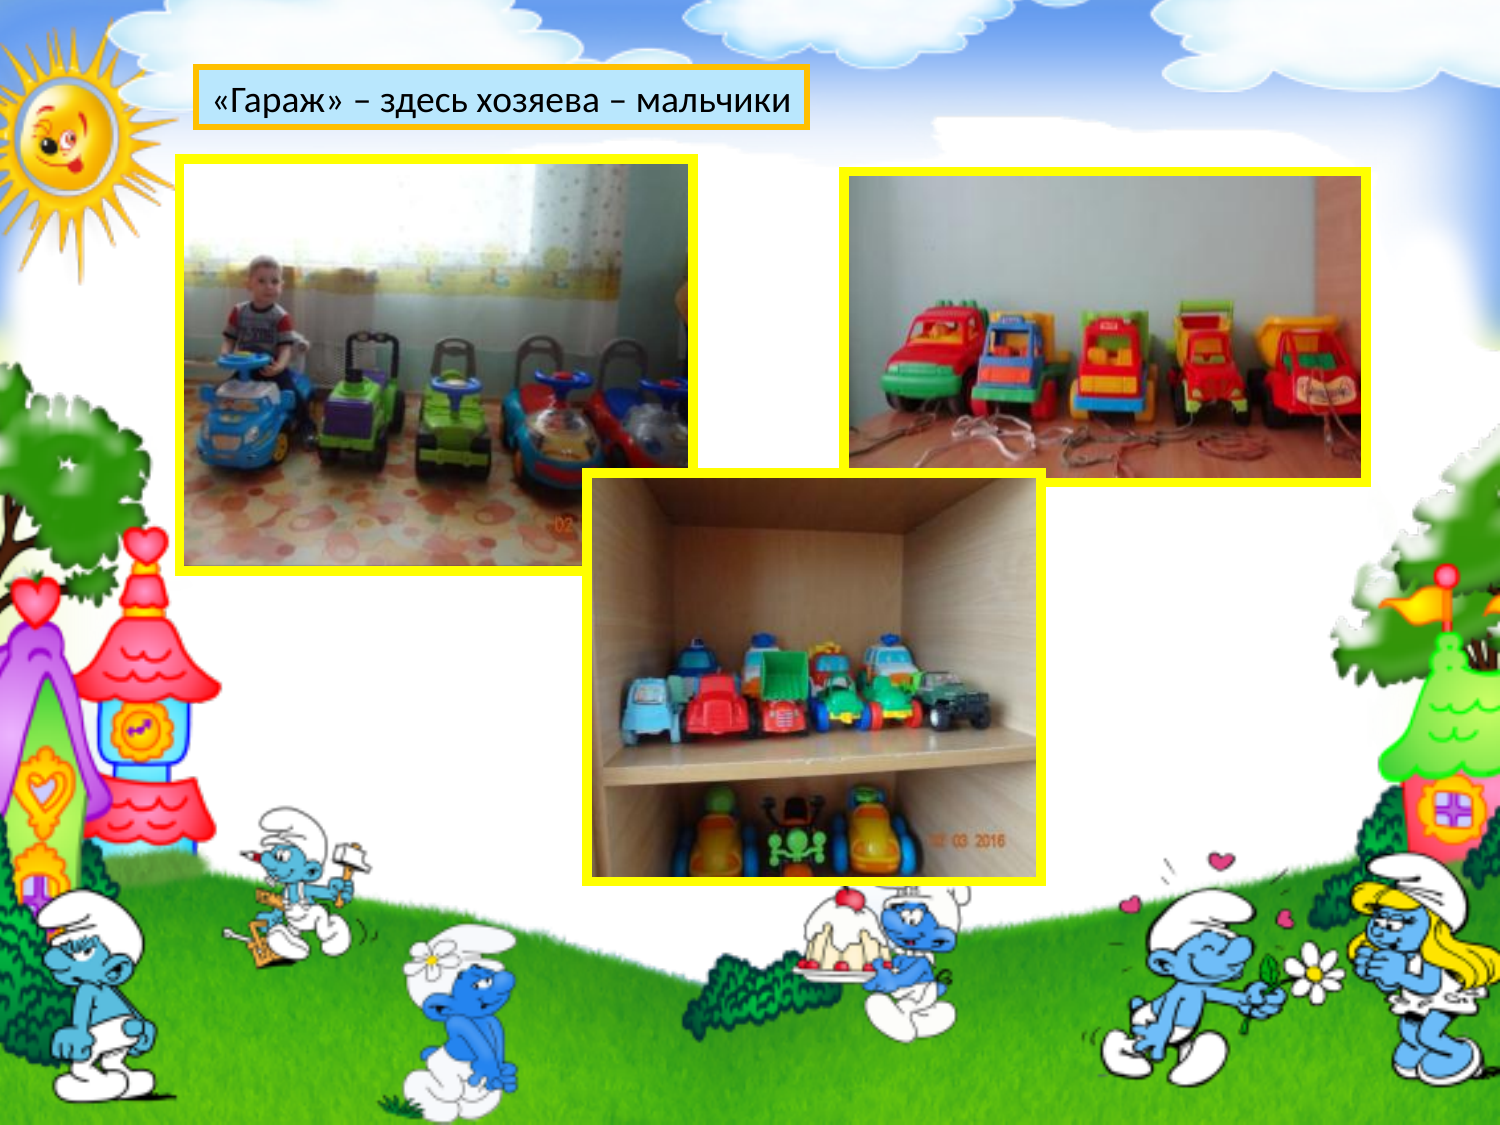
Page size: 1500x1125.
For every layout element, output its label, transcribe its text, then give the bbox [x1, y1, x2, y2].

picture [591, 477, 1037, 877]
text_box «Гараж» – здесь хозяева – мальчики [196, 67, 807, 127]
picture [848, 176, 1362, 478]
picture [184, 163, 689, 567]
